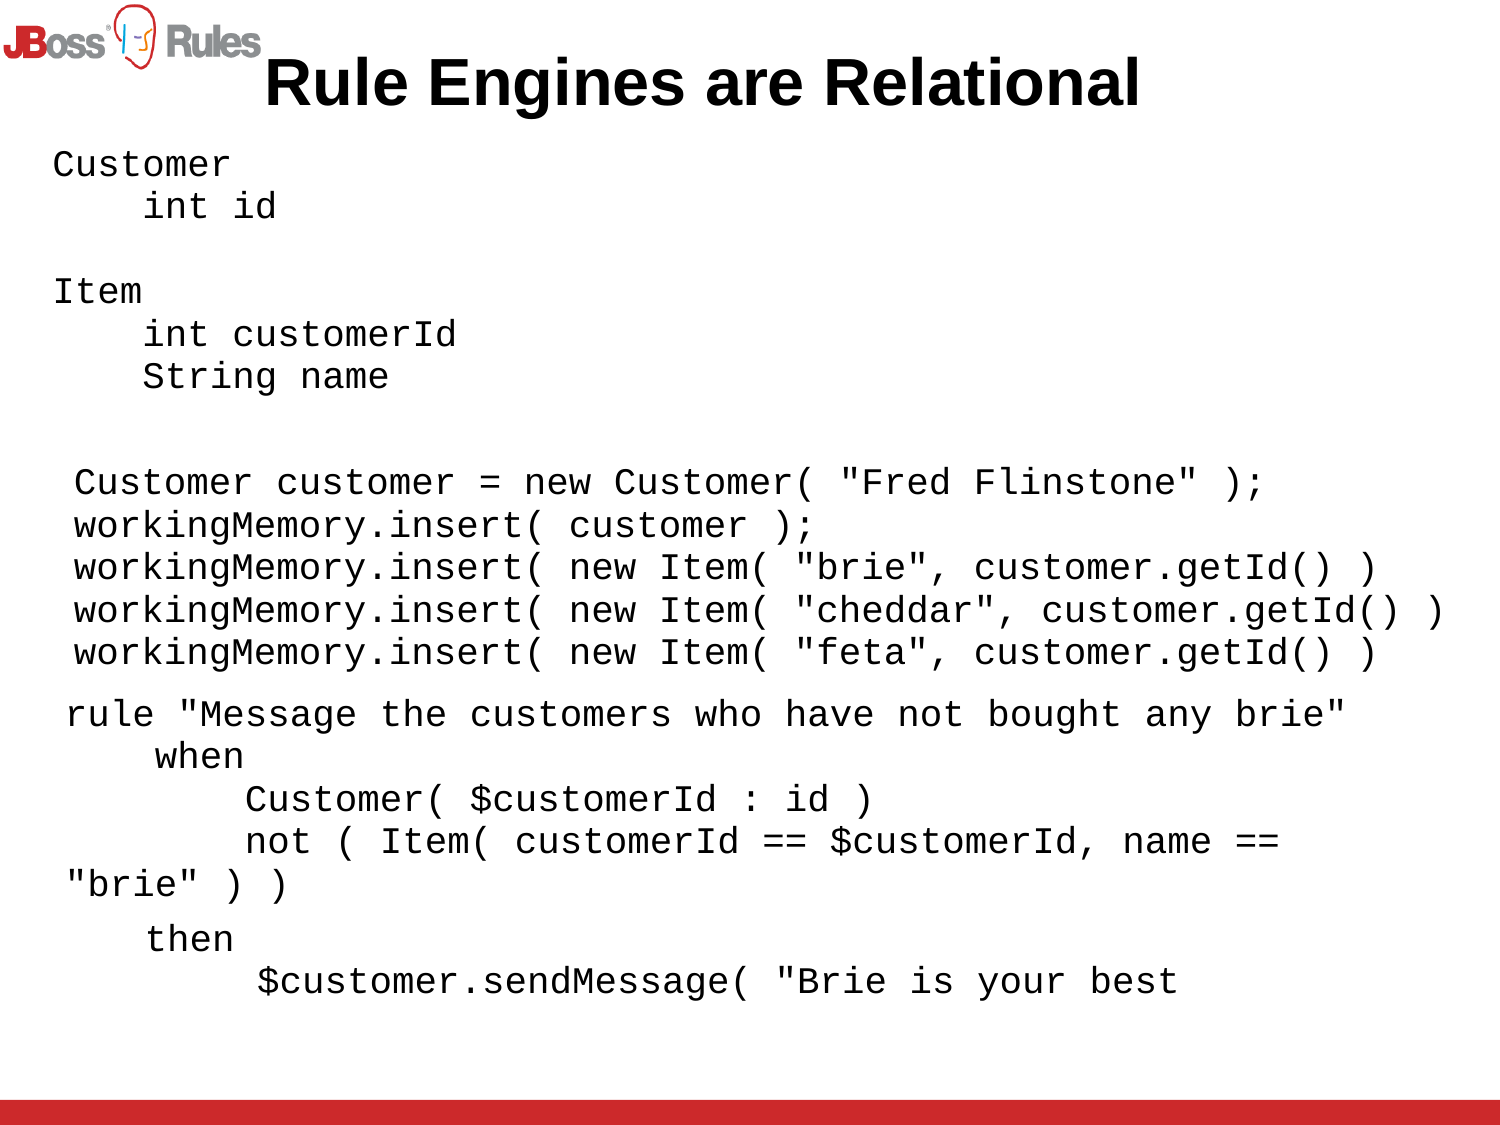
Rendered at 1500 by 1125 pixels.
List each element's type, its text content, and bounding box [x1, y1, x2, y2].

text_box then $customer.sendMessage( "Brie is your best friend" ); end [62, 912, 1238, 1125]
title Rule Engines are Relational [249, 37, 1450, 137]
text_box Customer int id Item int customerId String name [37, 137, 1463, 408]
text_box rule "Message the customers who have not bought any brie" when Customer( $customerId : id ) not ( Item( customerId == $customerId, name == "brie" ) ) [50, 687, 1450, 916]
picture [0, 0, 266, 73]
text_box Customer customer = new Customer( "Fred Flinstone" ); workingMemory.insert( customer ); workingMemory.insert( new Item( "brie", customer.getId() ) workingMemory.insert( new Item( "cheddar", customer.getId() ) workingMemory.insert( new Item( "feta", customer.getId() ) [58, 413, 1486, 684]
